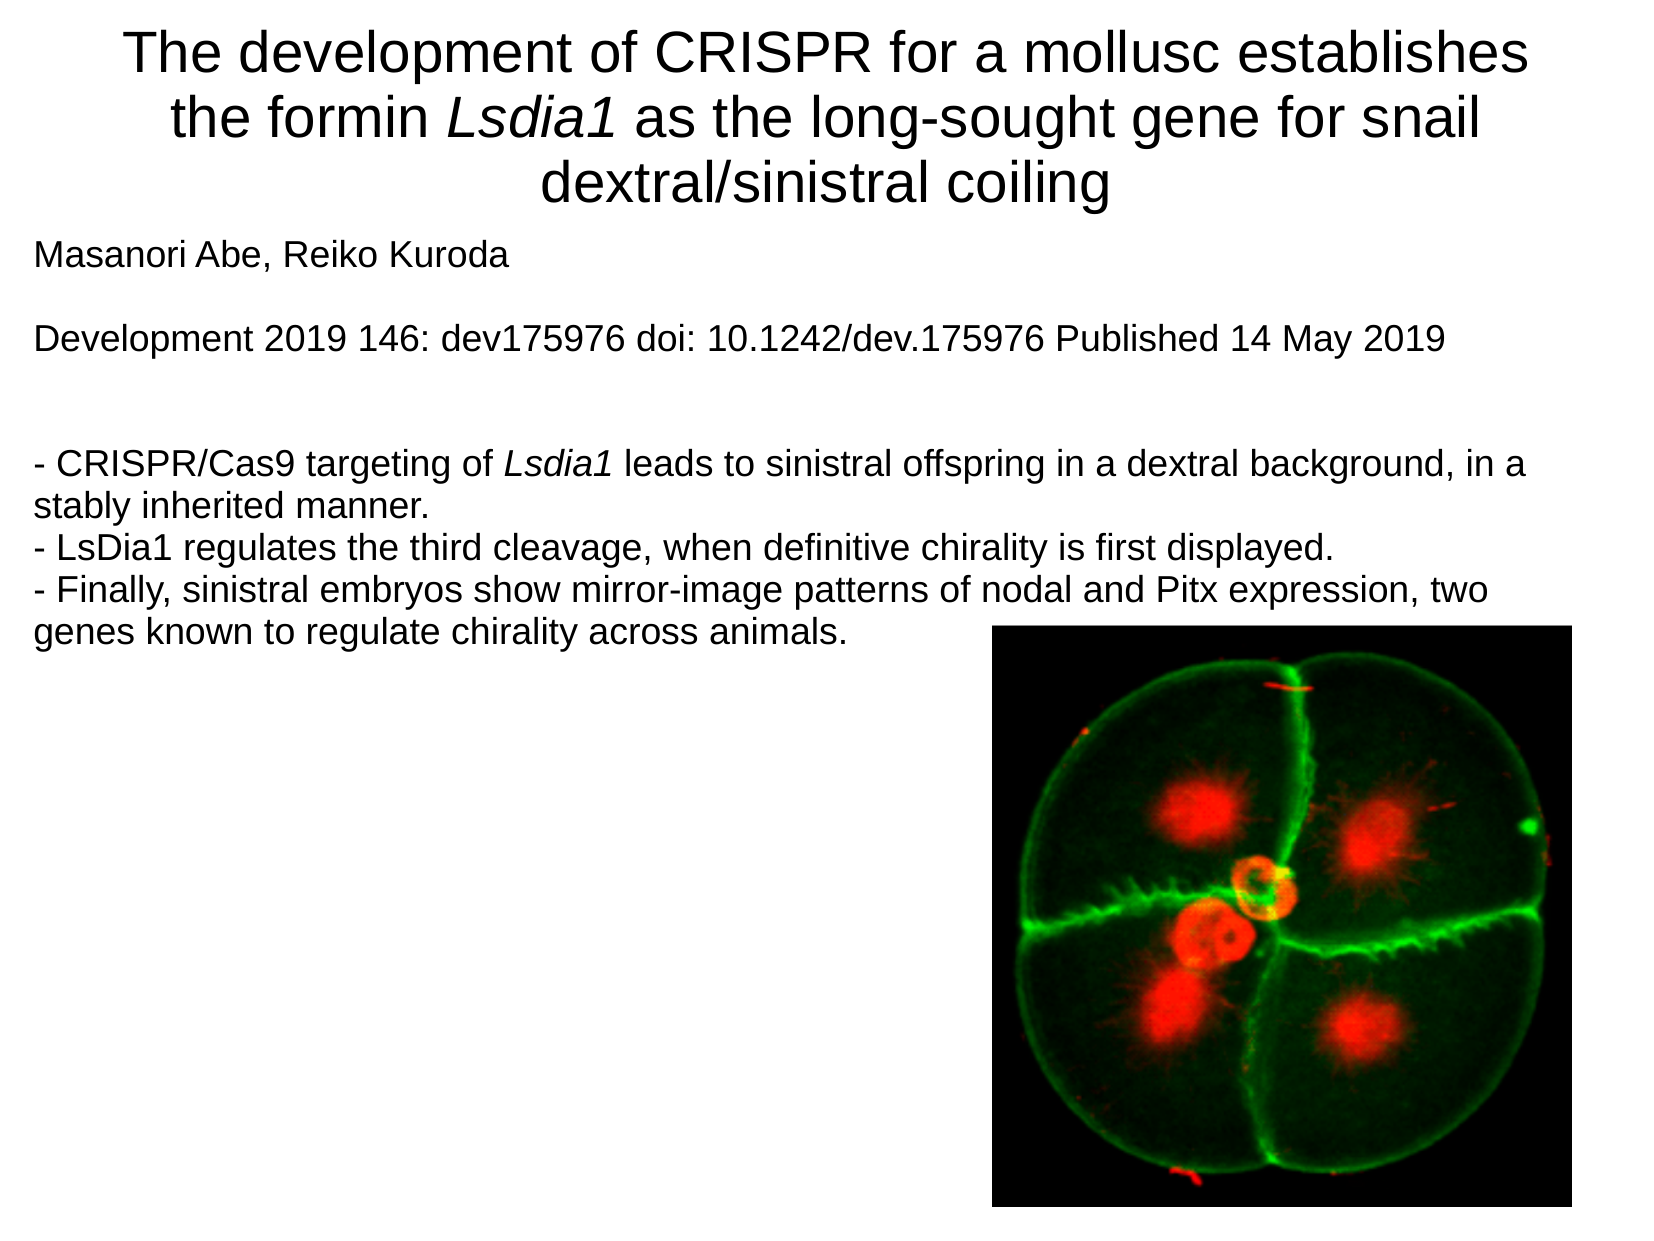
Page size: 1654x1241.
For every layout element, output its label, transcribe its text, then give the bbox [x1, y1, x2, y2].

title The development of CRISPR for a mollusc establishes the formin Lsdia1 as the long-sought gene for snail dextral/sinistral coiling [82, 13, 1571, 222]
text_box Masanori Abe, Reiko Kuroda Development 2019 146: dev175976 doi: 10.1242/dev.175976 Published 14 May 2019 - CRISPR/Cas9 targeting of Lsdia1 leads to sinistral offspring in a dextral background, in a stably inherited manner. - LsDia1 regulates the third cleavage, when definitive chirality is first displayed. - Finally, sinistral embryos show mirror-image patterns of nodal and Pitx expression, two genes known to regulate chirality across animals. [18, 225, 1595, 1207]
picture [992, 622, 1572, 1207]
